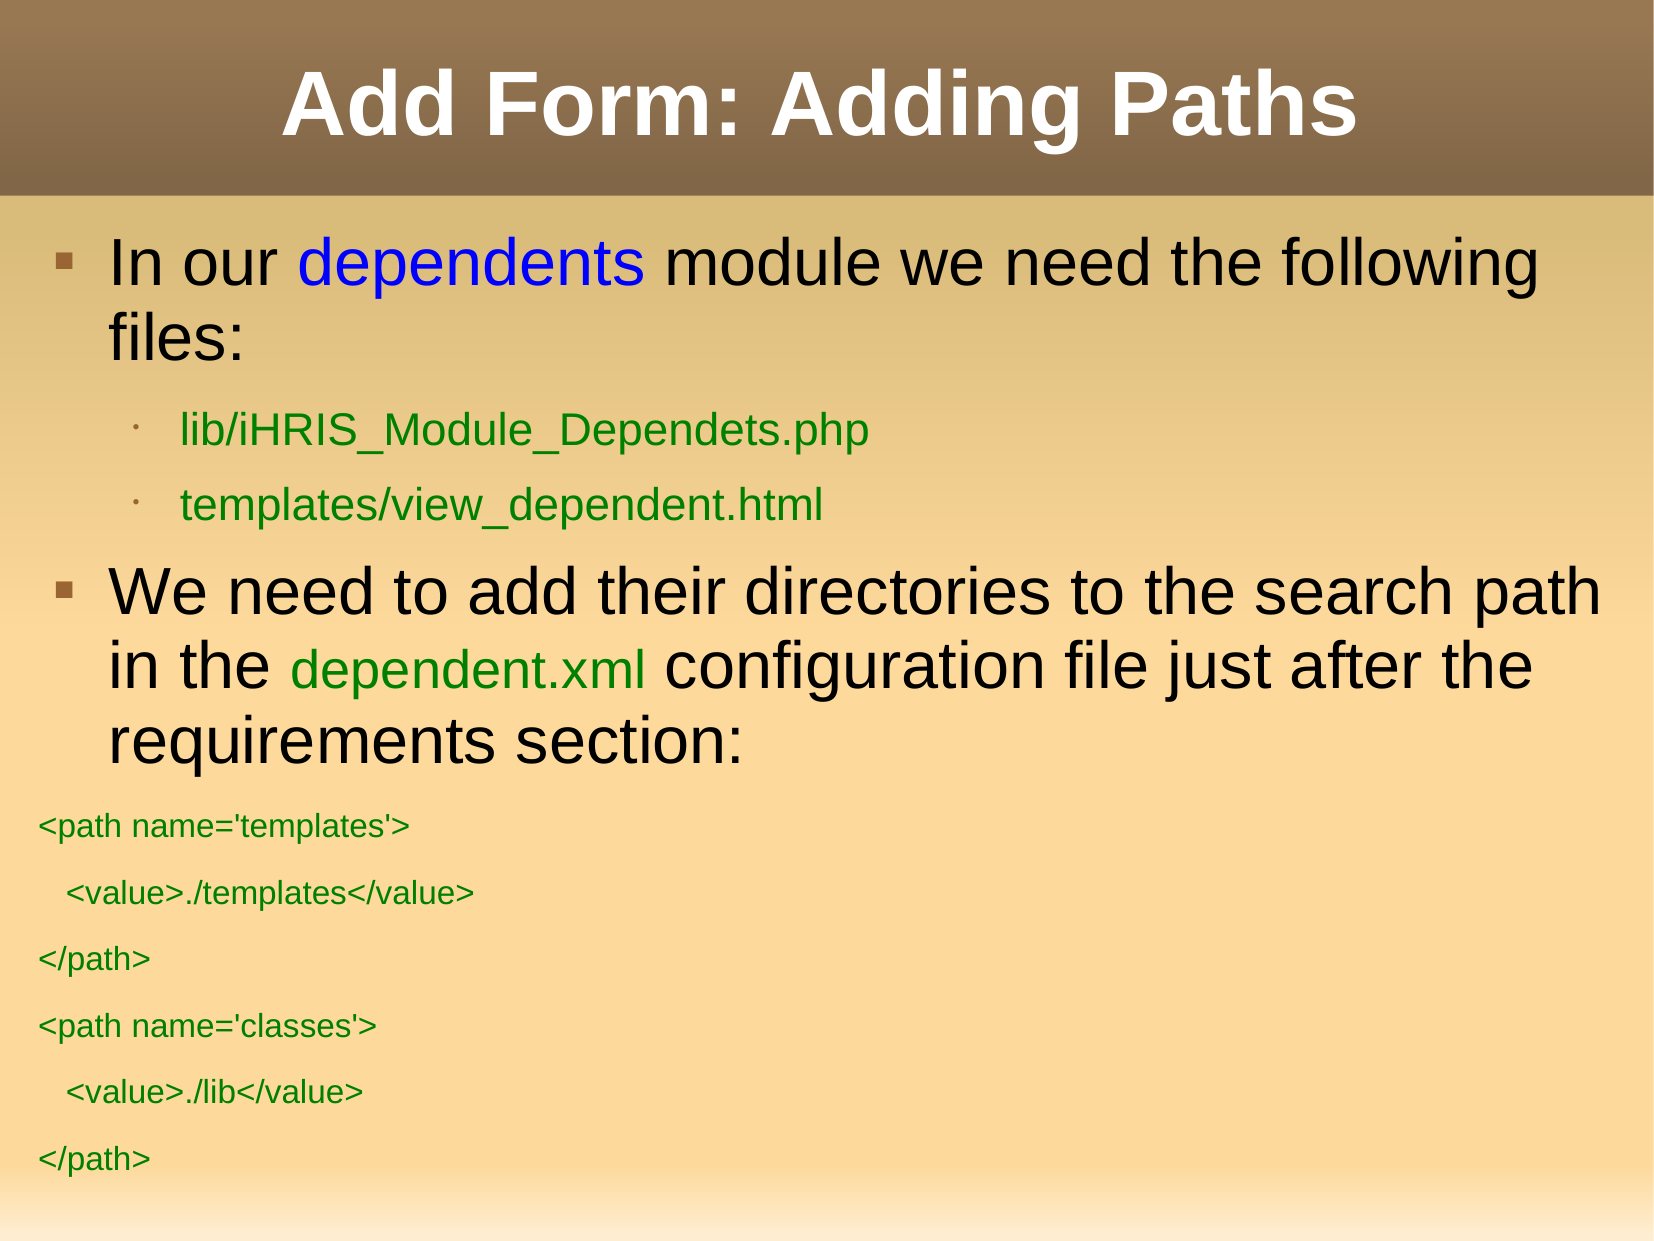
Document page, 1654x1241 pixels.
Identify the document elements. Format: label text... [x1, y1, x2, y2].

title Add Form: Adding Paths [76, 7, 1565, 200]
picture [0, 0, 1654, 1241]
list In our dependents module we need the following files: lib/iHRIS_Module_Dependets.php templates/view_dependent.html We need to add their directories to the search path in the dependent.xml configuration file just after the requirements section: <path name='templates'> <value>./templates</value> </path> <path name='classes'> <value>./lib</value> </path> [38, 225, 1613, 1241]
